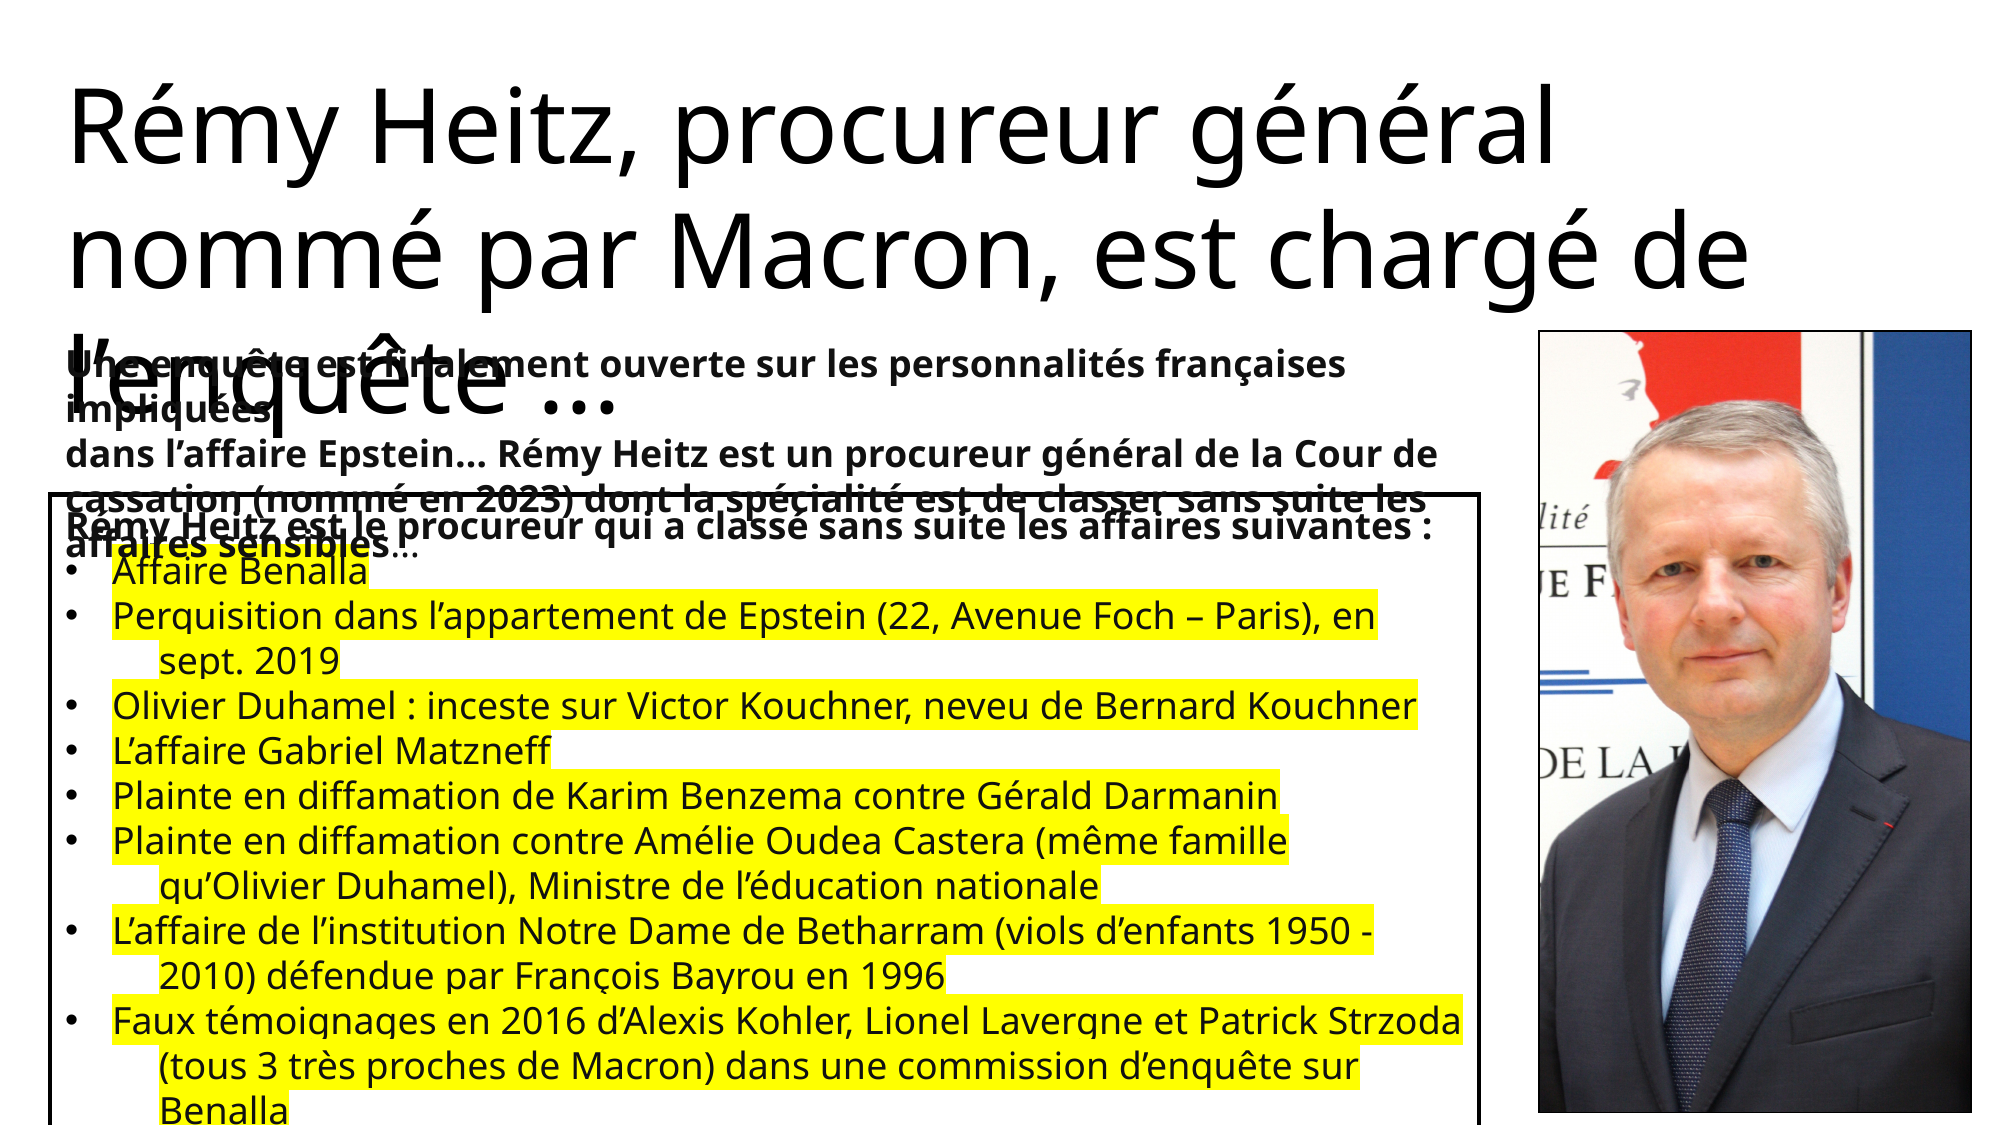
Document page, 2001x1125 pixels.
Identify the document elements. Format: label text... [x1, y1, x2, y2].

picture [1539, 331, 1971, 1112]
text_box Une enquête est finalement ouverte sur les personnalités françaises impliquées dans l’affaire Epstein… Rémy Heitz est un procureur général de la Cour de cassation (nommé en 2023) dont la spécialité est de classer sans suite les affaires sensibles… [50, 332, 1580, 485]
text_box Rémy Heitz, procureur général nommé par Macron, est chargé de l’enquête ... [50, 52, 1971, 320]
text_box Rémy Heitz est le procureur qui a classé sans suite les affaires suivantes : Affaire Benalla Perquisition dans l’appartement de Epstein (22, Avenue Foch – Paris), en sept. 2019 Olivier Duhamel : inceste sur Victor Kouchner, neveu de Bernard Kouchner L’affaire Gabriel Matzneff Plainte en diffamation de Karim Benzema contre Gérald Darmanin Plainte en diffamation contre Amélie Oudea Castera (même famille qu’Olivier Duhamel), Ministre de l’éducation nationale L’affaire de l’institution Notre Dame de Betharram (viols d’enfants 1950 - 2010) défendue par François Bayrou en 1996 Faux témoignages en 2016 d’Alexis Kohler, Lionel Lavergne et Patrick Strzoda (tous 3 très proches de Macron) dans une commission d’enquête sur Benalla [50, 494, 1479, 1101]
